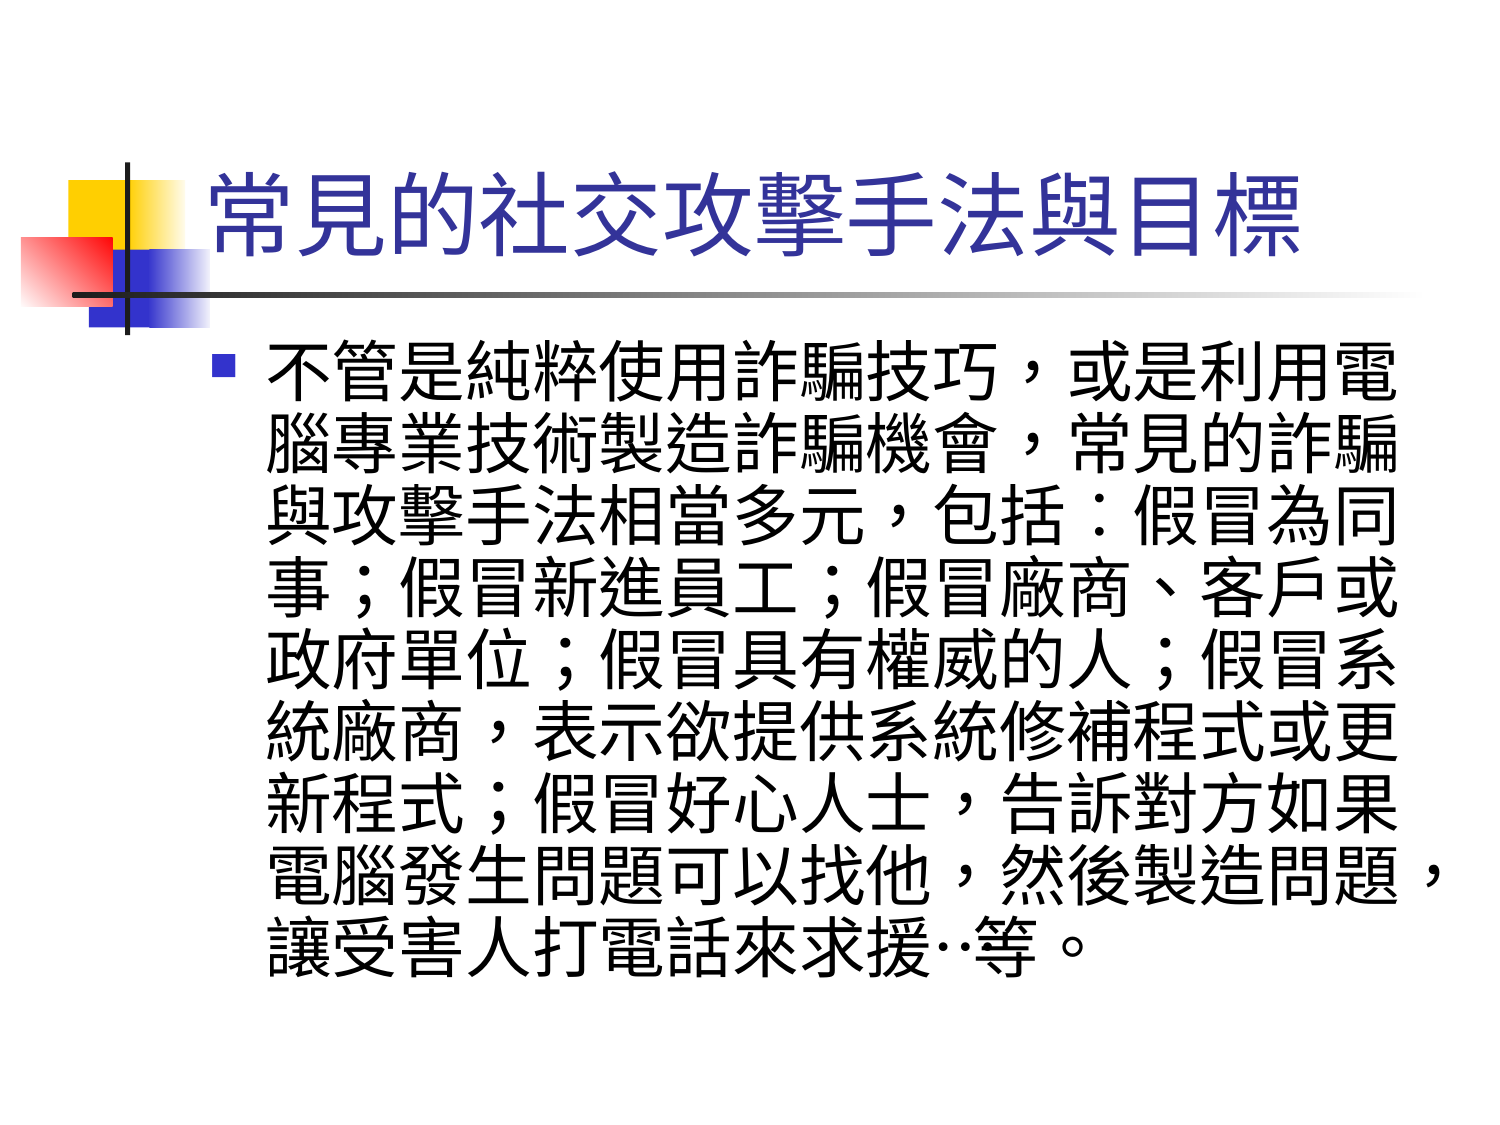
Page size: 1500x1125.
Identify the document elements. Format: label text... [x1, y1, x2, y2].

list 不管是純粹使用詐騙技巧，或是利用電腦專業技術製造詐騙機會，常見的詐騙與攻擊手法相當多元，包括︰假冒為同事；假冒新進員工；假冒廠商、客戶或政府單位；假冒具有權威的人；假冒系統廠商，表示欲提供系統修補程式或更新程式；假冒好心人士，告訴對方如果電腦發生問題可以找他，然後製造問題，讓受害人打電話來求援…等。 [193, 331, 1469, 1007]
title 常見的社交攻擊手法與目標 [188, 35, 1468, 276]
